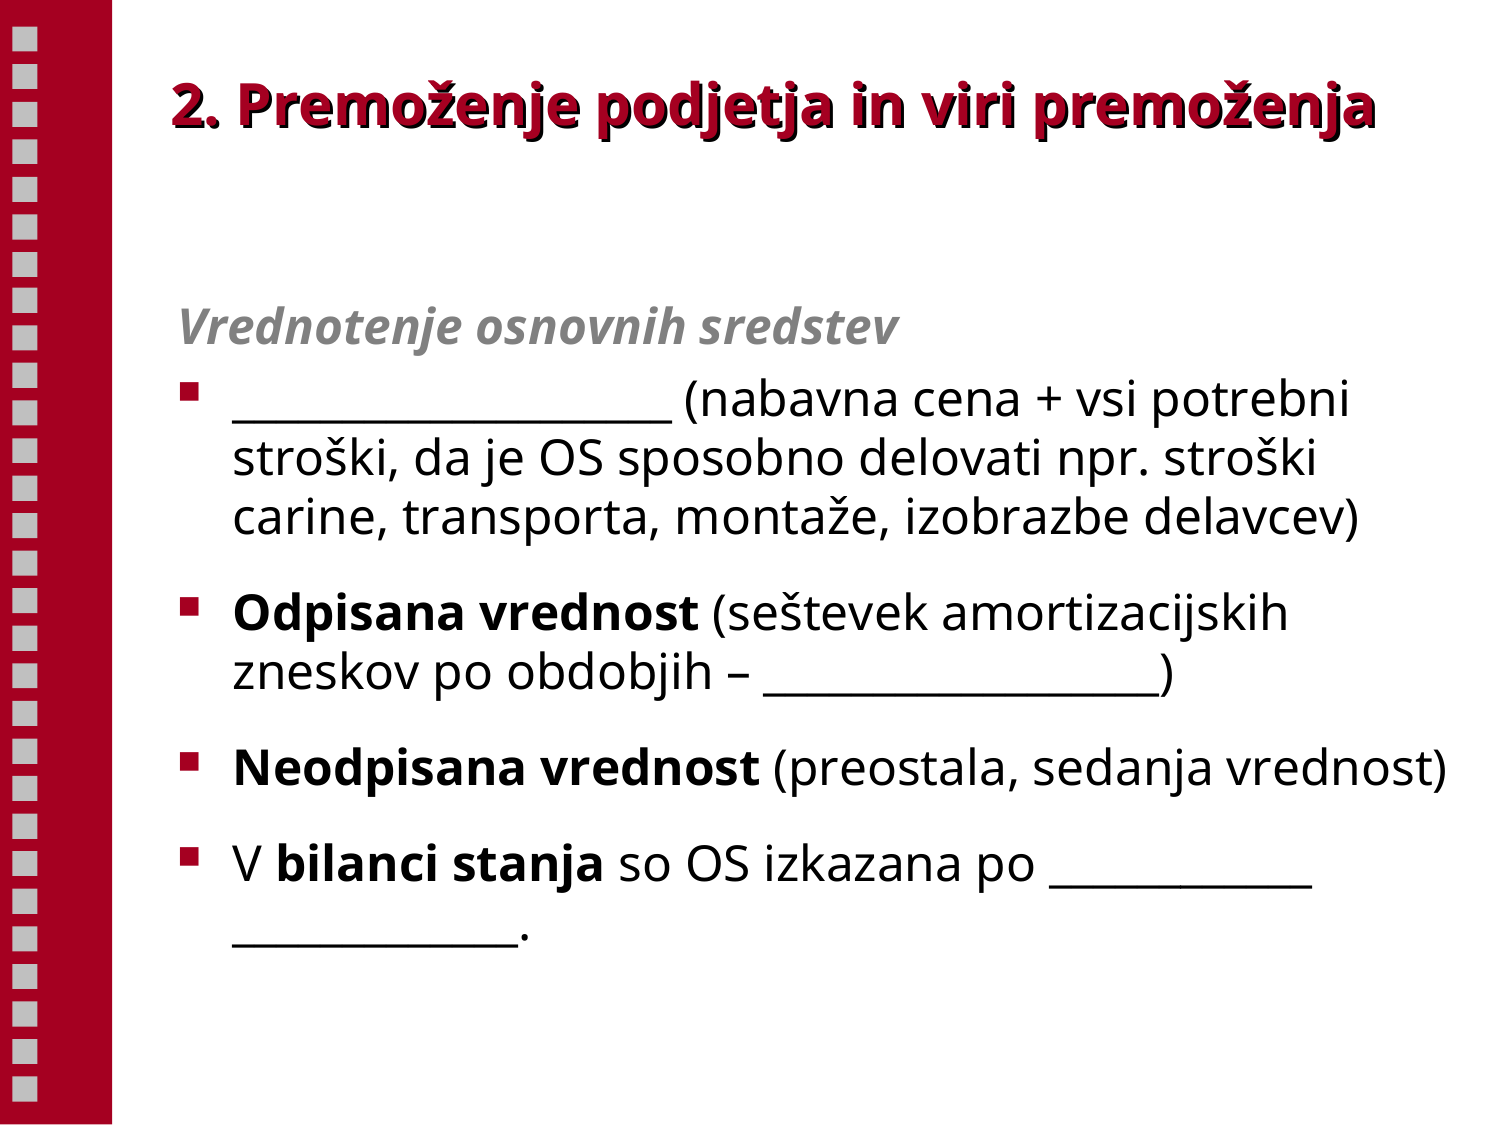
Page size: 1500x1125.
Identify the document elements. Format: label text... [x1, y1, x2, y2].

list Vrednotenje osnovnih sredstev ____________________ (nabavna cena + vsi potrebni stroški, da je OS sposobno delovati npr. stroški carine, transporta, montaže, izobrazbe delavcev) Odpisana vrednost (seštevek amortizacijskih zneskov po obdobjih – __________________) Neodpisana vrednost (preostala, sedanja vrednost) V bilanci stanja so OS izkazana po ____________ _____________. [162, 287, 1471, 1013]
title 2. Premoženje podjetja in viri premoženja [136, 30, 1412, 173]
